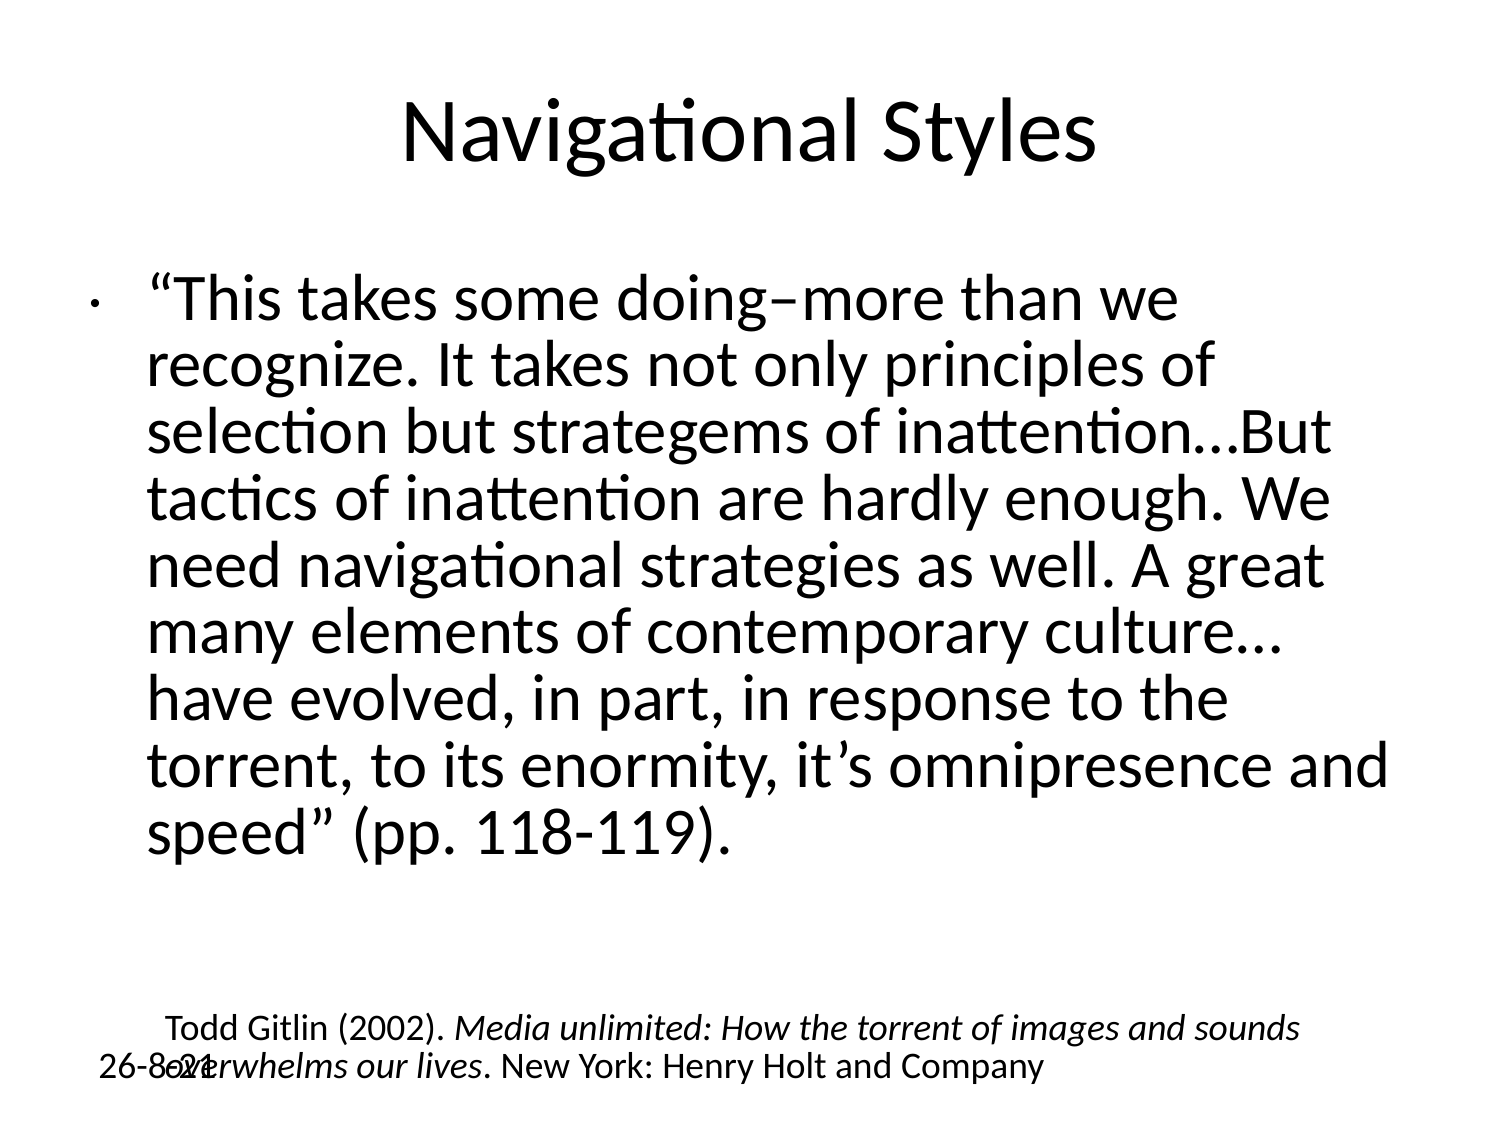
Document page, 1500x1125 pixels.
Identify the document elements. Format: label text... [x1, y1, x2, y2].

title Navigational Styles [75, 45, 1425, 233]
text_box Todd Gitlin (2002). Media unlimited: How the torrent of images and sounds overwhelms our lives. New York: Henry Holt and Company [149, 1004, 1336, 1111]
list “This takes some doing–more than we recognize. It takes not only principles of selection but strategems of inattention…But tactics of inattention are hardly enough. We need navigational strategies as well. A great many elements of contemporary culture…have evolved, in part, in response to the torrent, to its enormity, it’s omnipresence and speed” (pp. 118-119). [75, 262, 1425, 1005]
